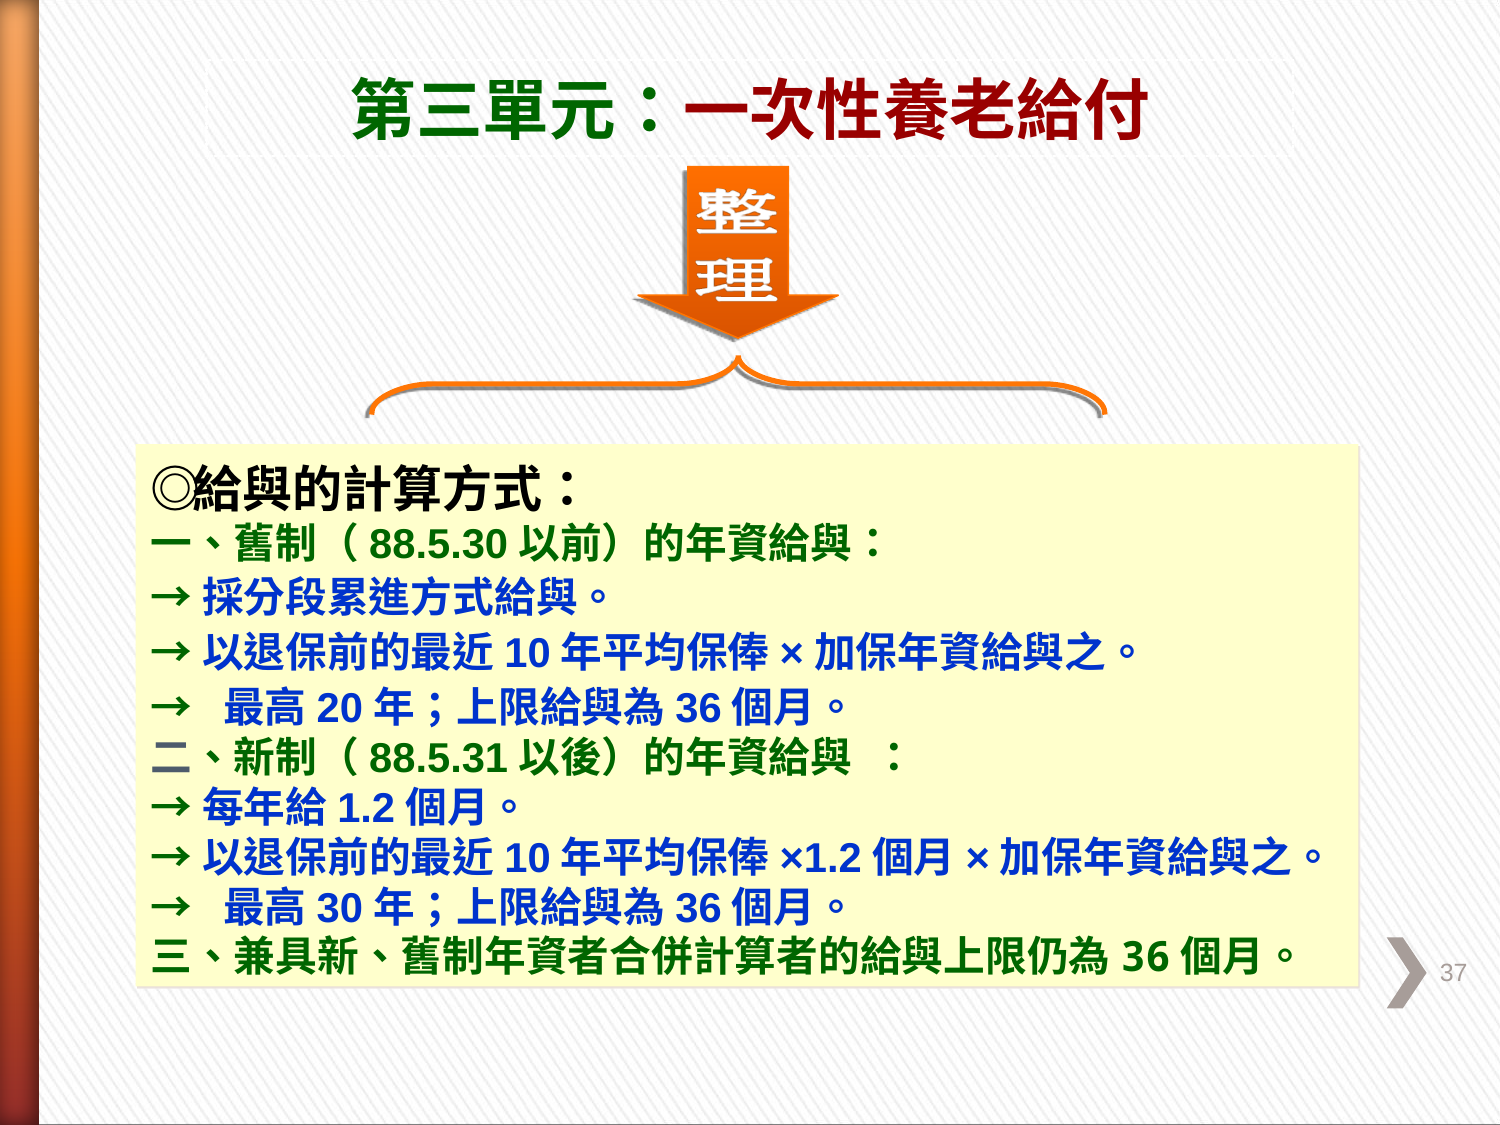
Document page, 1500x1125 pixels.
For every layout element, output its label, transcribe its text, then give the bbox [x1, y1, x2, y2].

text_box <編號> [1425, 941, 1488, 1002]
text_box 第三單元：一次性養老給付 [206, 60, 1294, 156]
text_box [637, 166, 839, 339]
picture [0, 0, 1500, 1125]
text_box ◎給與的計算方式： 一、舊制（88.5.30以前）的年資給與： →採分段累進方式給與。 →以退保前的最近10年平均保俸×加保年資給與之。 → 最高20年；上限給與為36個月。 二、新制（88.5.31以後）的年資給與 ： →每年給1.2個月。 →以退保前的最近10年平均保俸×1.2個月×加保年資給與之。 → 最高30年；上限給與為36個月。 三、兼具新、舊制年資者合併計算者的給與上限仍為36個月。 [135, 444, 1359, 987]
